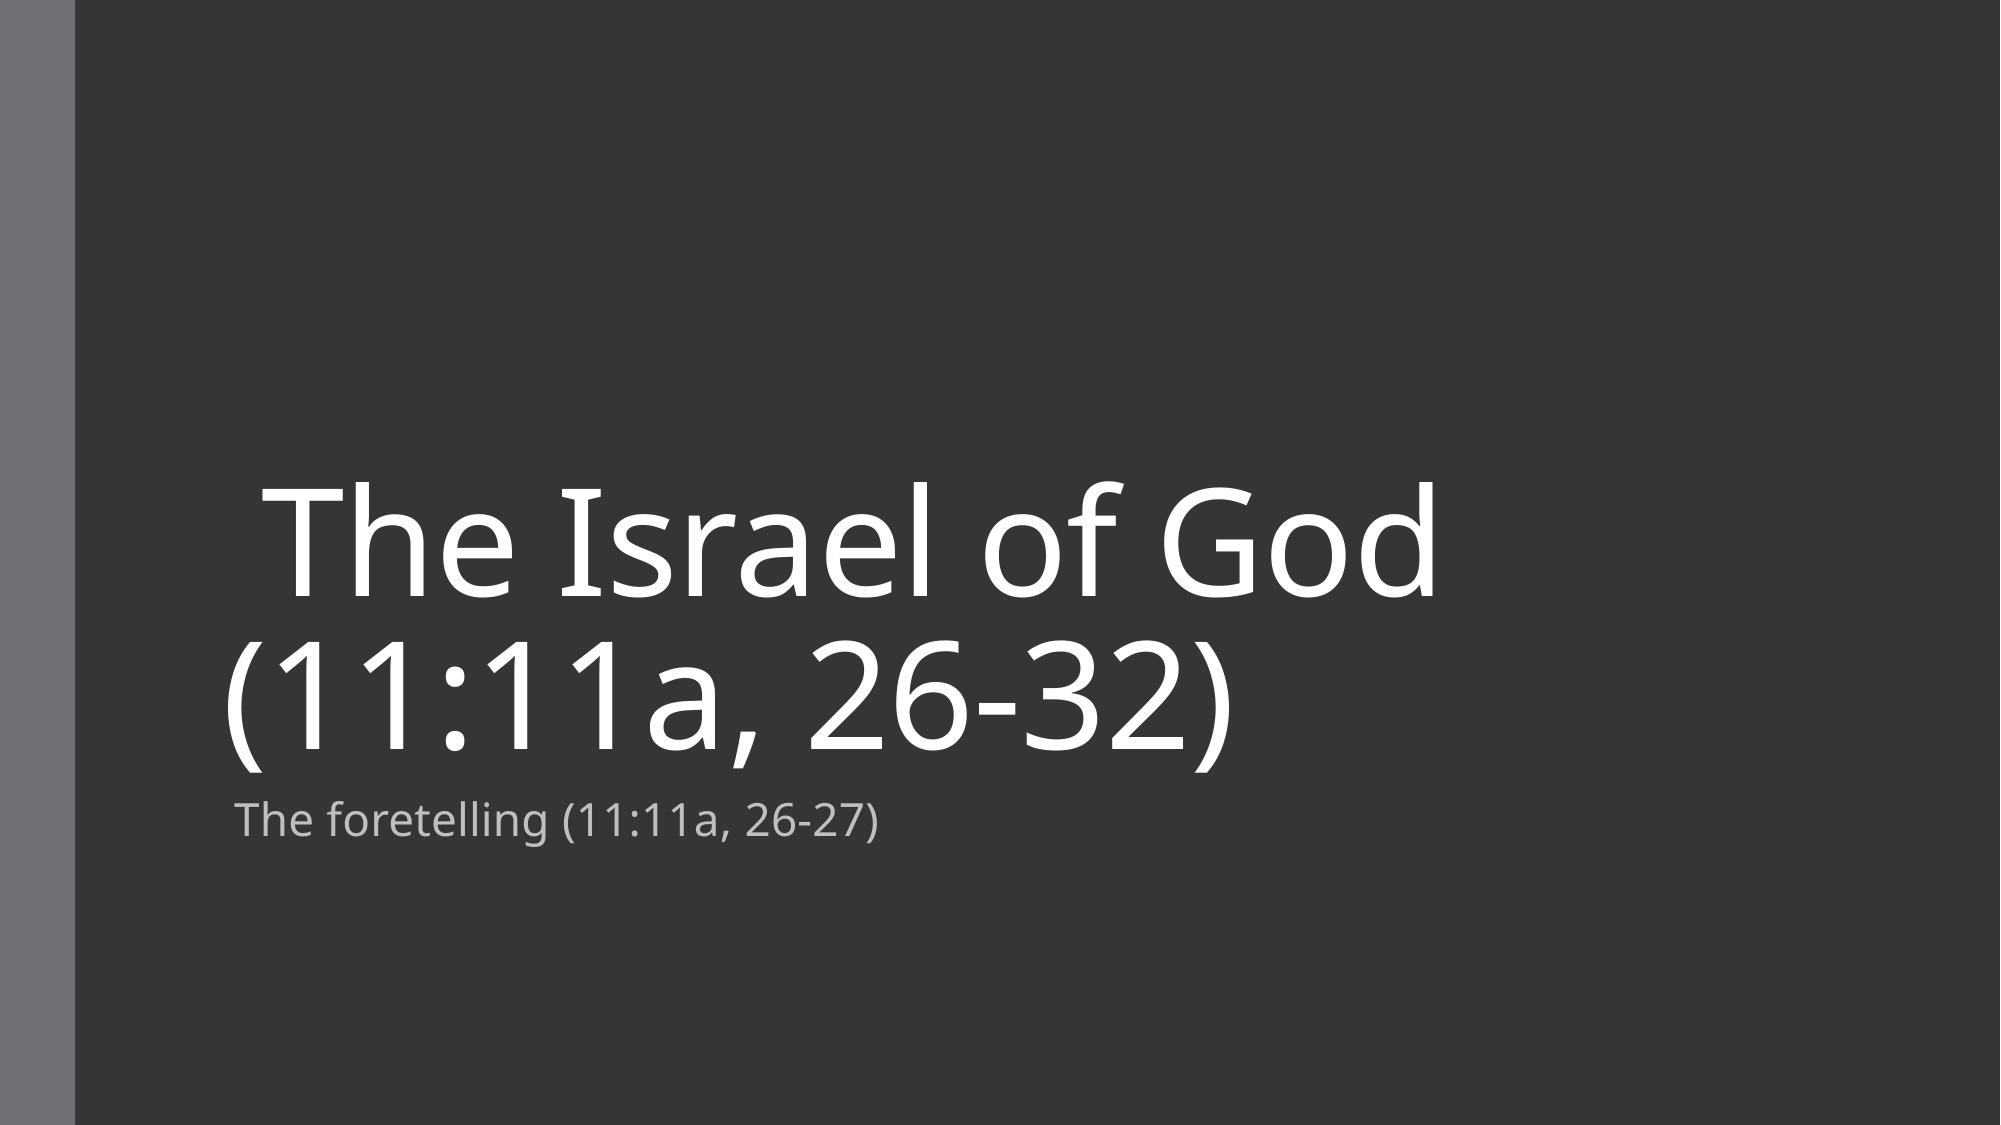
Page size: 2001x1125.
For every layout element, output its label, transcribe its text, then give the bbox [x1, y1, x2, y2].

subtitle The foretelling (11:11a, 26-27) [206, 787, 1752, 1066]
title The Israel of God (11:11a, 26-32) [206, 124, 1752, 787]
